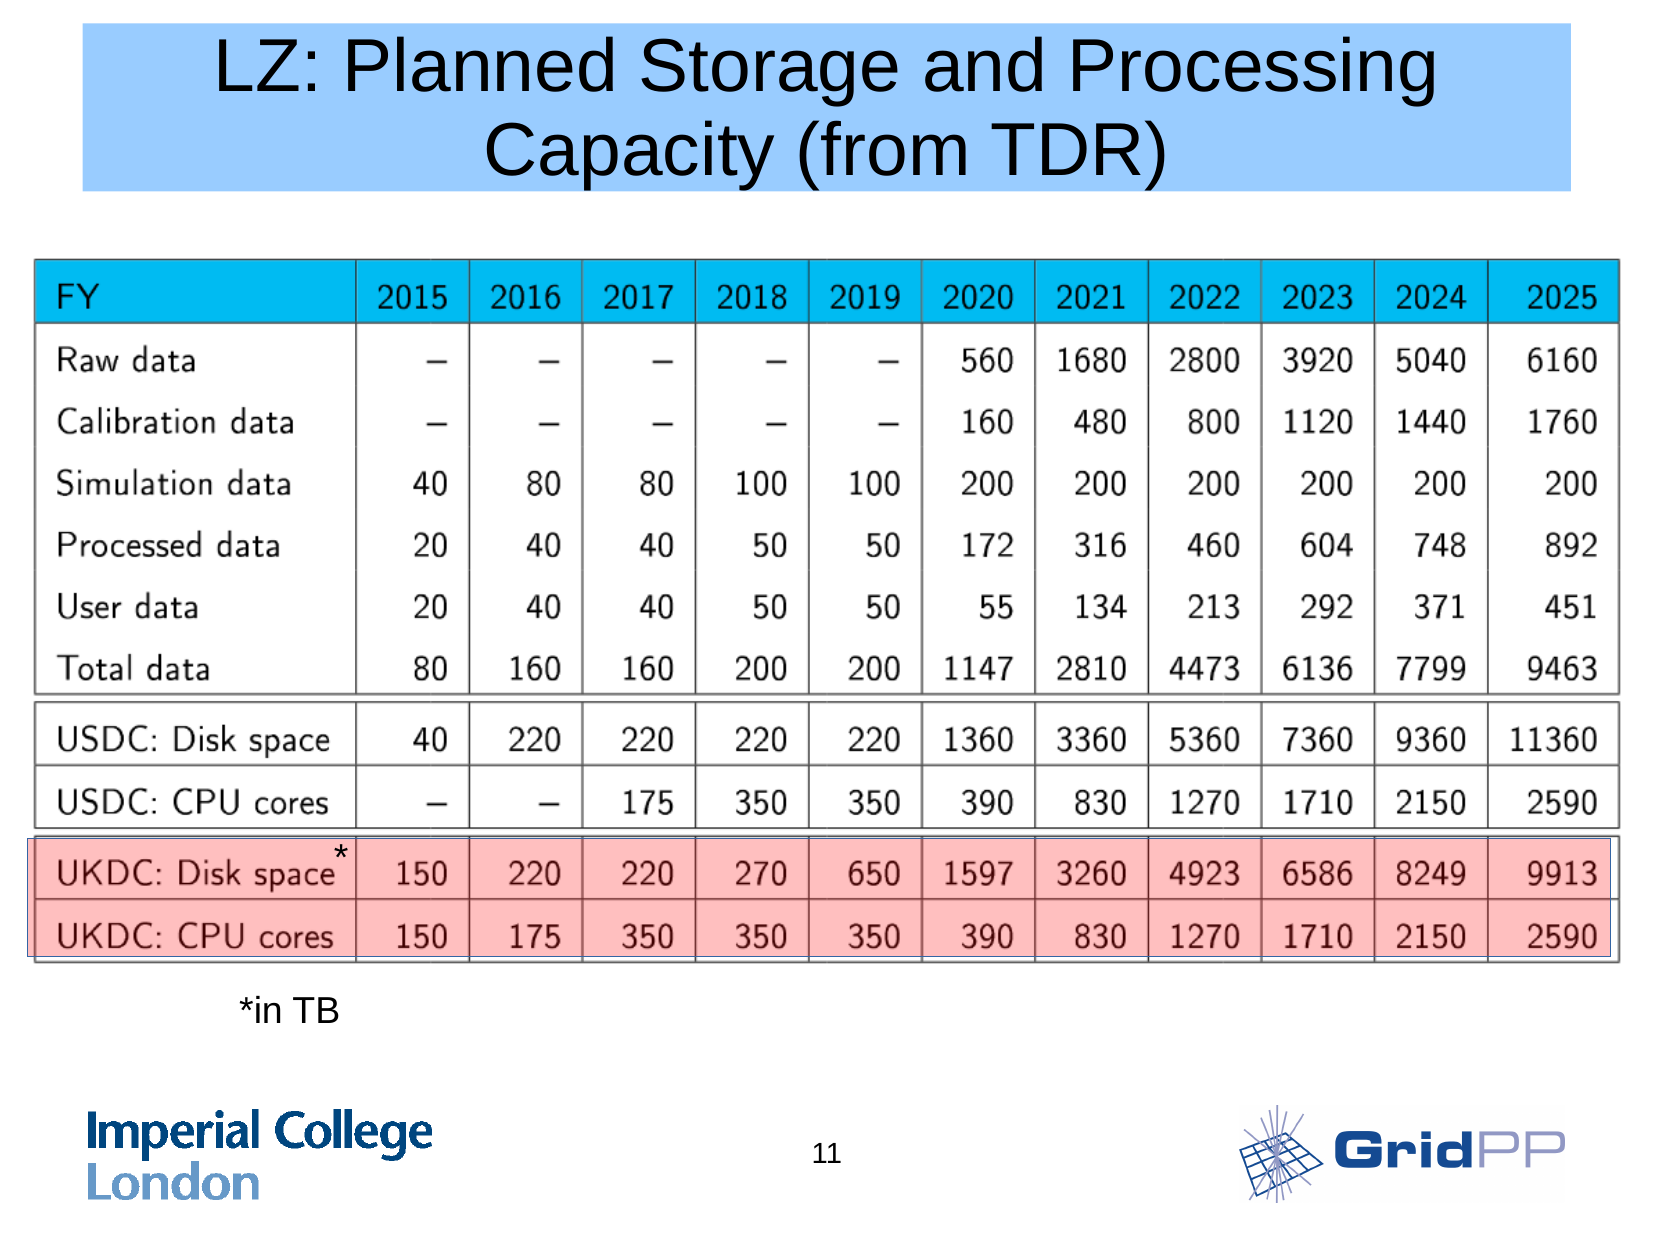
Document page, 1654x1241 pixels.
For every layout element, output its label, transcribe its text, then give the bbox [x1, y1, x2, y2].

picture [27, 252, 1626, 969]
picture [88, 1109, 432, 1200]
title LZ: Planned Storage and Processing Capacity (from TDR) [82, 23, 1571, 192]
text_box [27, 838, 1611, 957]
text_box * [318, 829, 364, 886]
text_box *in TB [224, 982, 356, 1040]
picture [1239, 1105, 1565, 1203]
